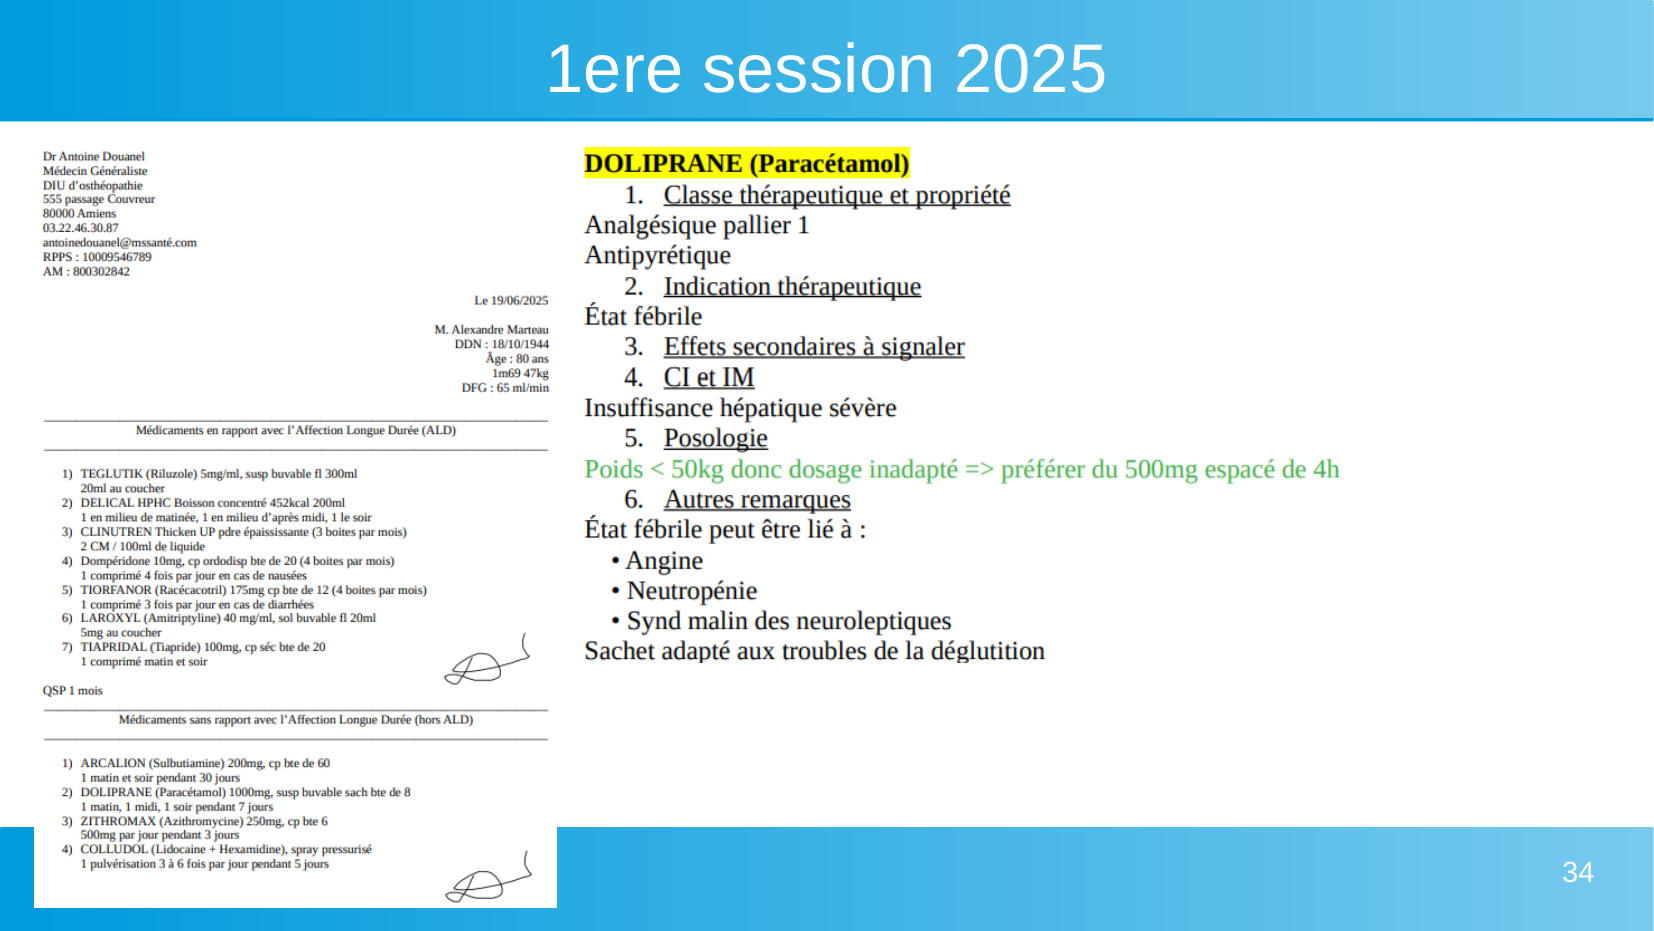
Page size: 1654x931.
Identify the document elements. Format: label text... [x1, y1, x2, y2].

picture [581, 147, 1342, 663]
picture [34, 146, 557, 908]
title 1ere session 2025 [59, 29, 1595, 108]
